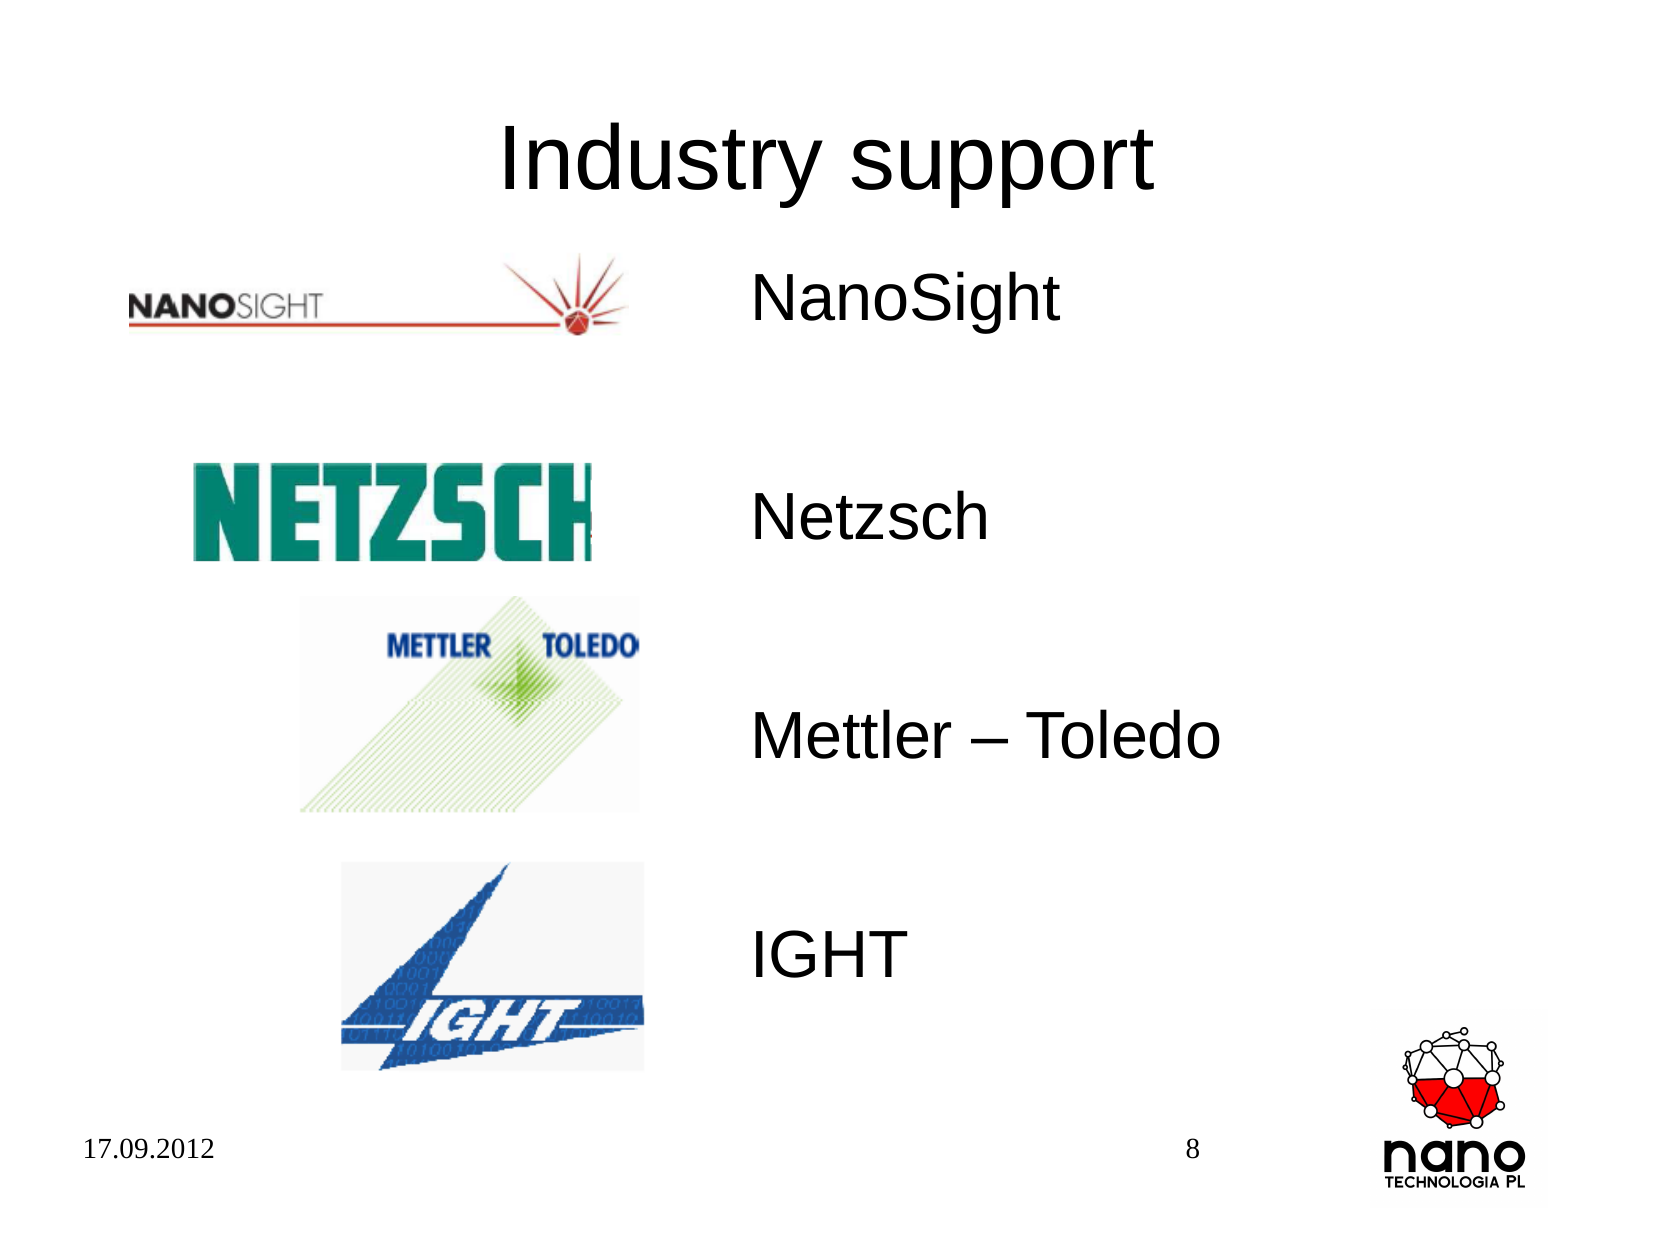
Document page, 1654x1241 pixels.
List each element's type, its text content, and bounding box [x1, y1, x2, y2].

list NanoSight Netzsch Mettler – Toledo IGHT [661, 253, 1524, 1134]
picture [129, 230, 629, 349]
text_box <numer> [1185, 1129, 1571, 1216]
picture [1370, 1009, 1548, 1208]
picture [271, 596, 645, 833]
picture [165, 454, 592, 573]
picture [318, 856, 649, 1077]
title Industry support [82, 56, 1571, 250]
text_box 17.09.2012 [82, 1129, 468, 1216]
